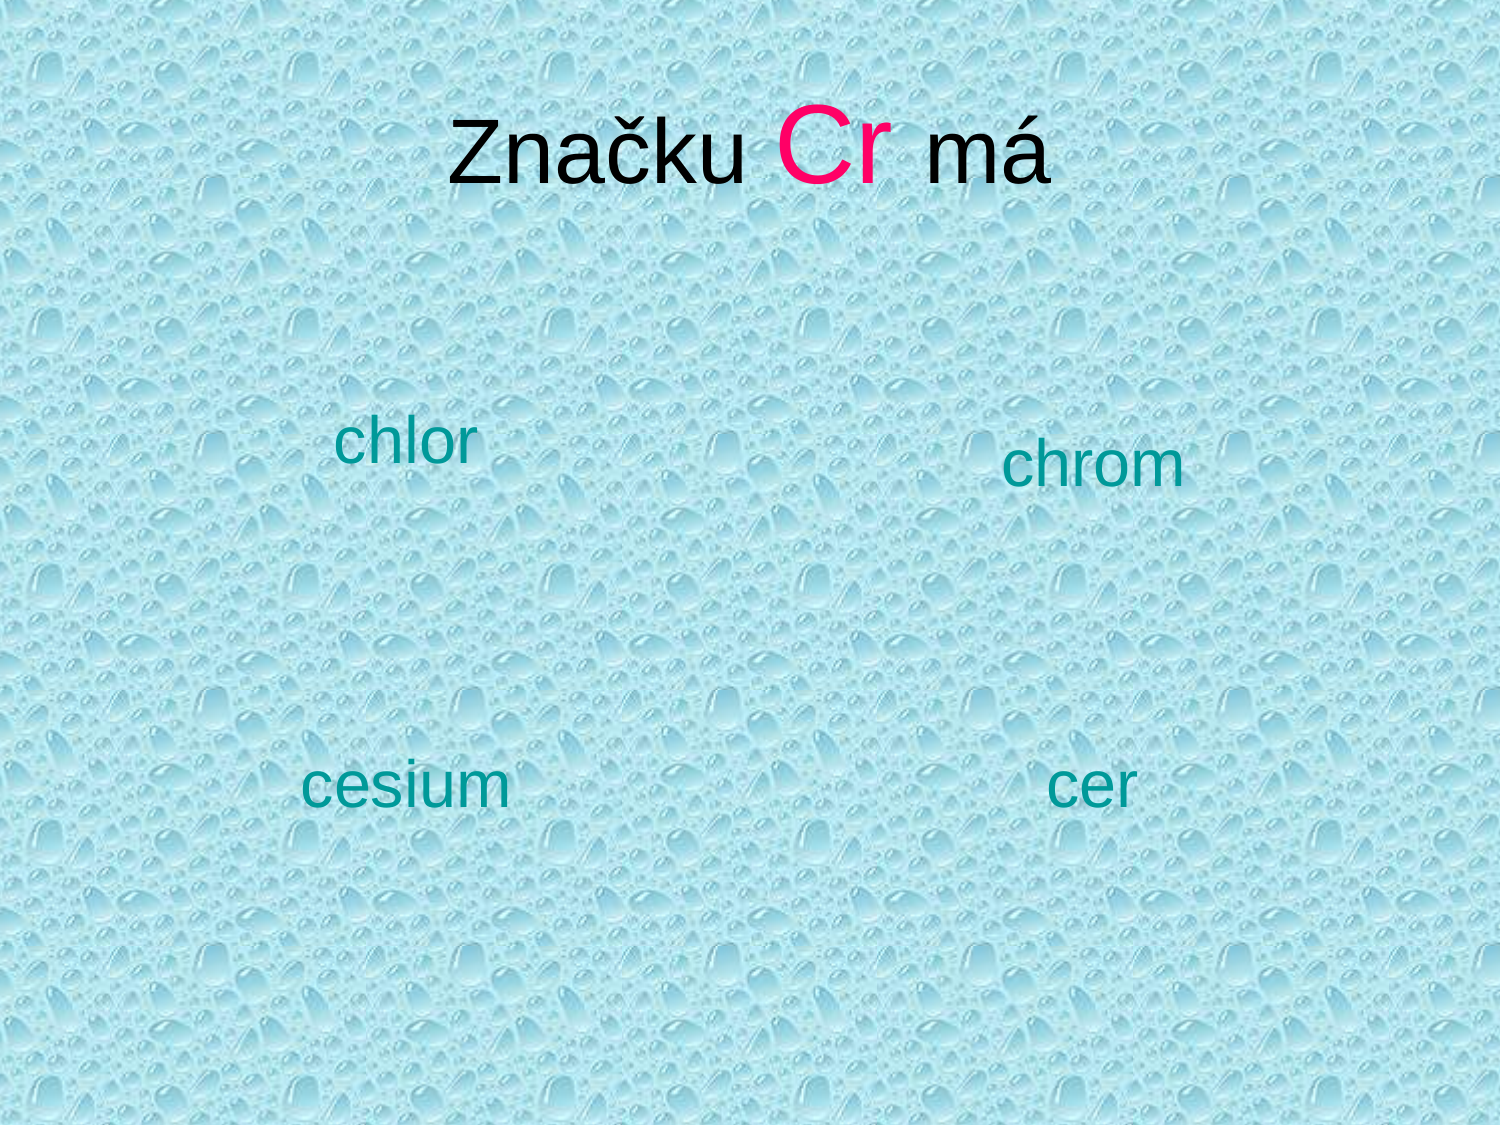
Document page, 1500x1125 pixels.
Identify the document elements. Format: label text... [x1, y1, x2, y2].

table_header cer [763, 646, 1423, 1005]
table_header cesium [75, 646, 737, 1005]
picture [0, 0, 1500, 1125]
title Značku Cr má [75, 45, 1426, 233]
table_header chlor [75, 262, 737, 621]
table_header chrom [763, 262, 1425, 621]
